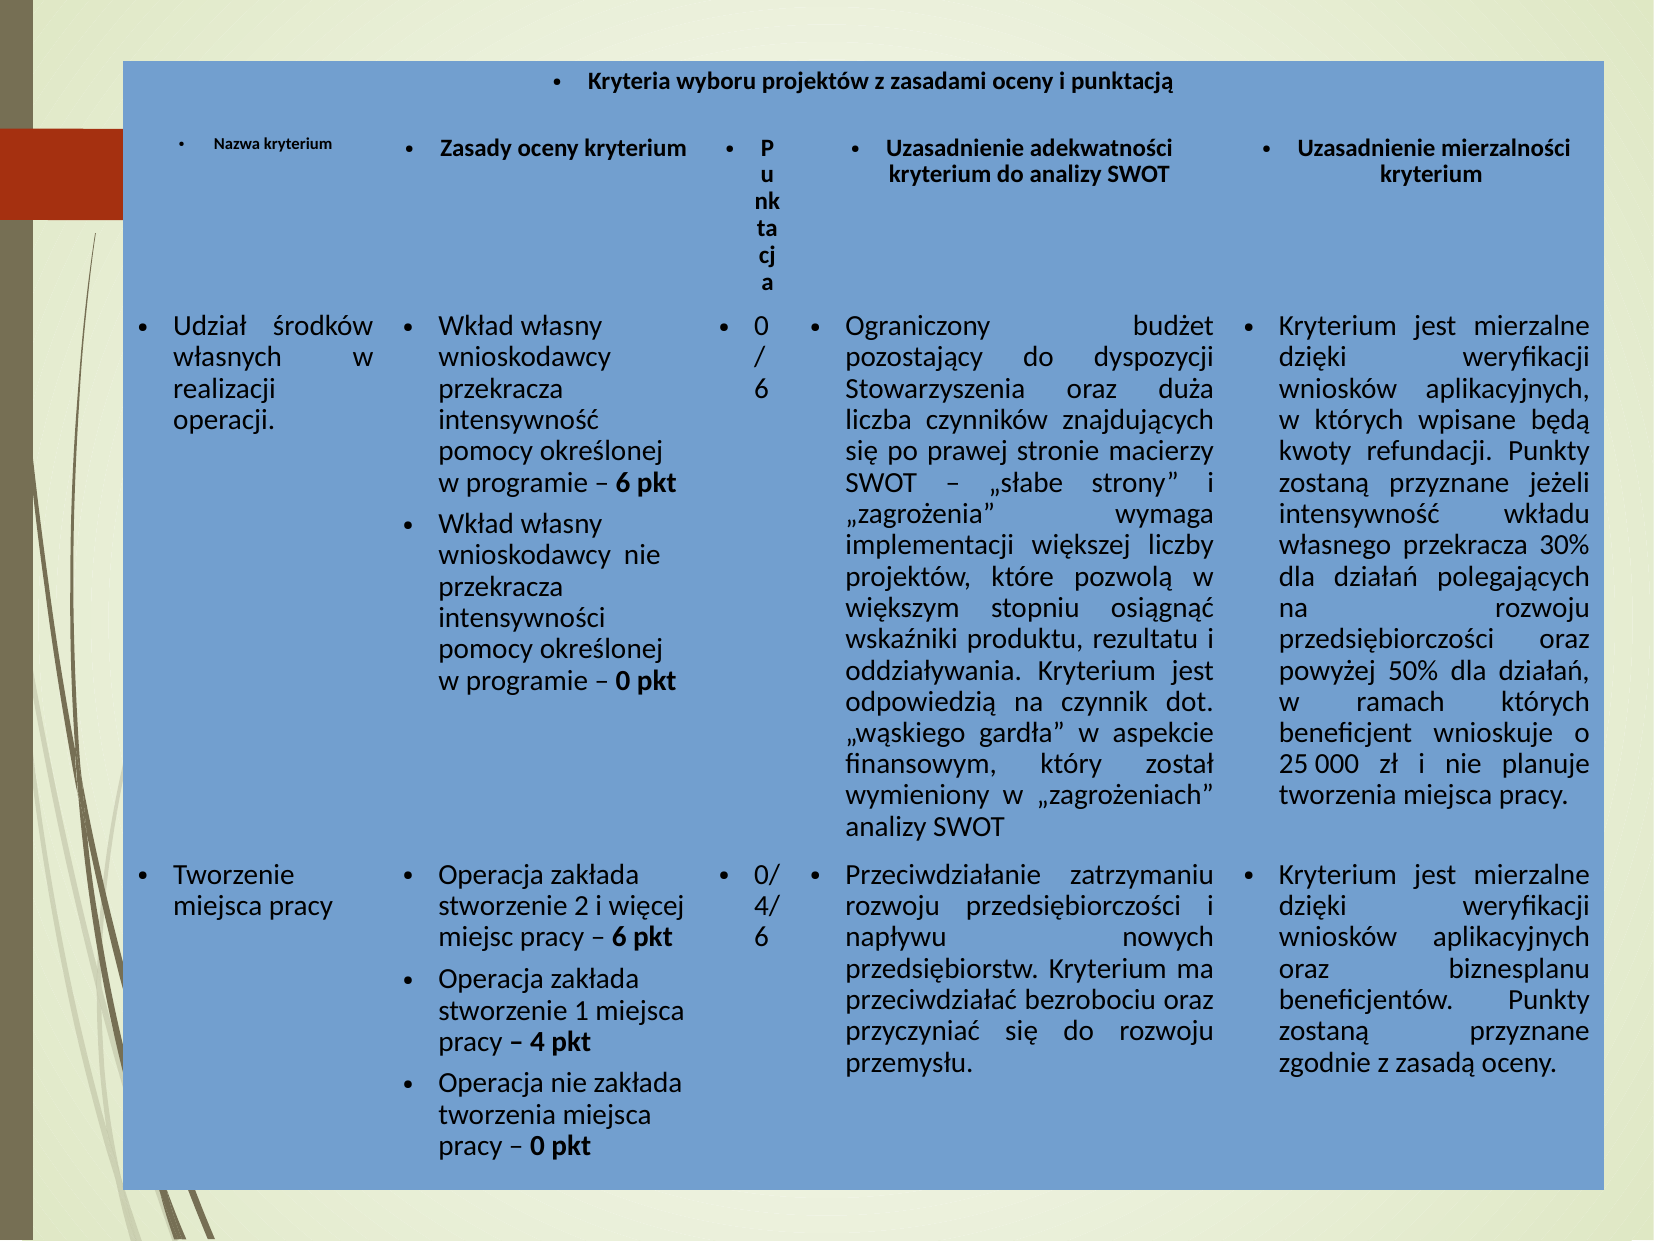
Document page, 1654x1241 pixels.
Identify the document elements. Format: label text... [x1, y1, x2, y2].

table_cell 0 / 6 [704, 304, 795, 853]
table_cell Zasady oceny kryterium [388, 128, 704, 304]
table_cell Nazwa kryterium [123, 128, 388, 304]
table_cell Kryterium jest mierzalne dzięki weryfikacji wniosków aplikacyjnych oraz biznesplanu beneficjentów. Punkty zostaną przyznane zgodnie z zasadą oceny. [1229, 853, 1604, 1190]
table_cell Uzasadnienie adekwatności kryterium do analizy SWOT [795, 128, 1229, 304]
table_cell Ograniczony budżet pozostający do dyspozycji Stowarzyszenia oraz duża liczba czynników znajdujących się po prawej stronie macierzy SWOT – „słabe strony” i „zagrożenia” wymaga implementacji większej liczby projektów, które pozwolą w większym stopniu osiągnąć wskaźniki produktu, rezultatu i oddziaływania. Kryterium jest odpowiedzią na czynnik dot. „wąskiego gardła” w aspekcie finansowym, który został wymieniony w „zagrożeniach” analizy SWOT [795, 304, 1229, 853]
table_cell Operacja zakłada stworzenie 2 i więcej miejsc pracy – 6 pkt Operacja zakłada stworzenie 1 miejsca pracy – 4 pkt Operacja nie zakłada tworzenia miejsca pracy – 0 pkt [388, 853, 704, 1190]
table_cell Kryterium jest mierzalne dzięki weryfikacji wniosków aplikacyjnych, w których wpisane będą kwoty refundacji. Punkty zostaną przyznane jeżeli intensywność wkładu własnego przekracza 30% dla działań polegających na rozwoju przedsiębiorczości oraz powyżej 50% dla działań, w ramach których beneficjent wnioskuje o 25 000 zł i nie planuje tworzenia miejsca pracy. [1229, 304, 1604, 853]
table_header Kryteria wyboru projektów z zasadami oceny i punktacją [123, 61, 1604, 128]
table_cell Przeciwdziałanie zatrzymaniu rozwoju przedsiębiorczości i napływu nowych przedsiębiorstw. Kryterium ma przeciwdziałać bezrobociu oraz przyczyniać się do rozwoju przemysłu. [795, 853, 1229, 1190]
table_cell Udział środków własnych w realizacji operacji. [123, 304, 388, 853]
table_cell Uzasadnienie mierzalności kryterium [1229, 128, 1604, 304]
table_cell Tworzenie miejsca pracy [123, 853, 388, 1190]
table_cell Punktacja [704, 128, 795, 304]
table_cell 0/4/6 [704, 853, 795, 1190]
table_cell Wkład własny wnioskodawcy przekracza intensywność pomocy określonej w programie – 6 pkt Wkład własny wnioskodawcy nie przekracza intensywności pomocy określonej w programie – 0 pkt [388, 304, 704, 853]
